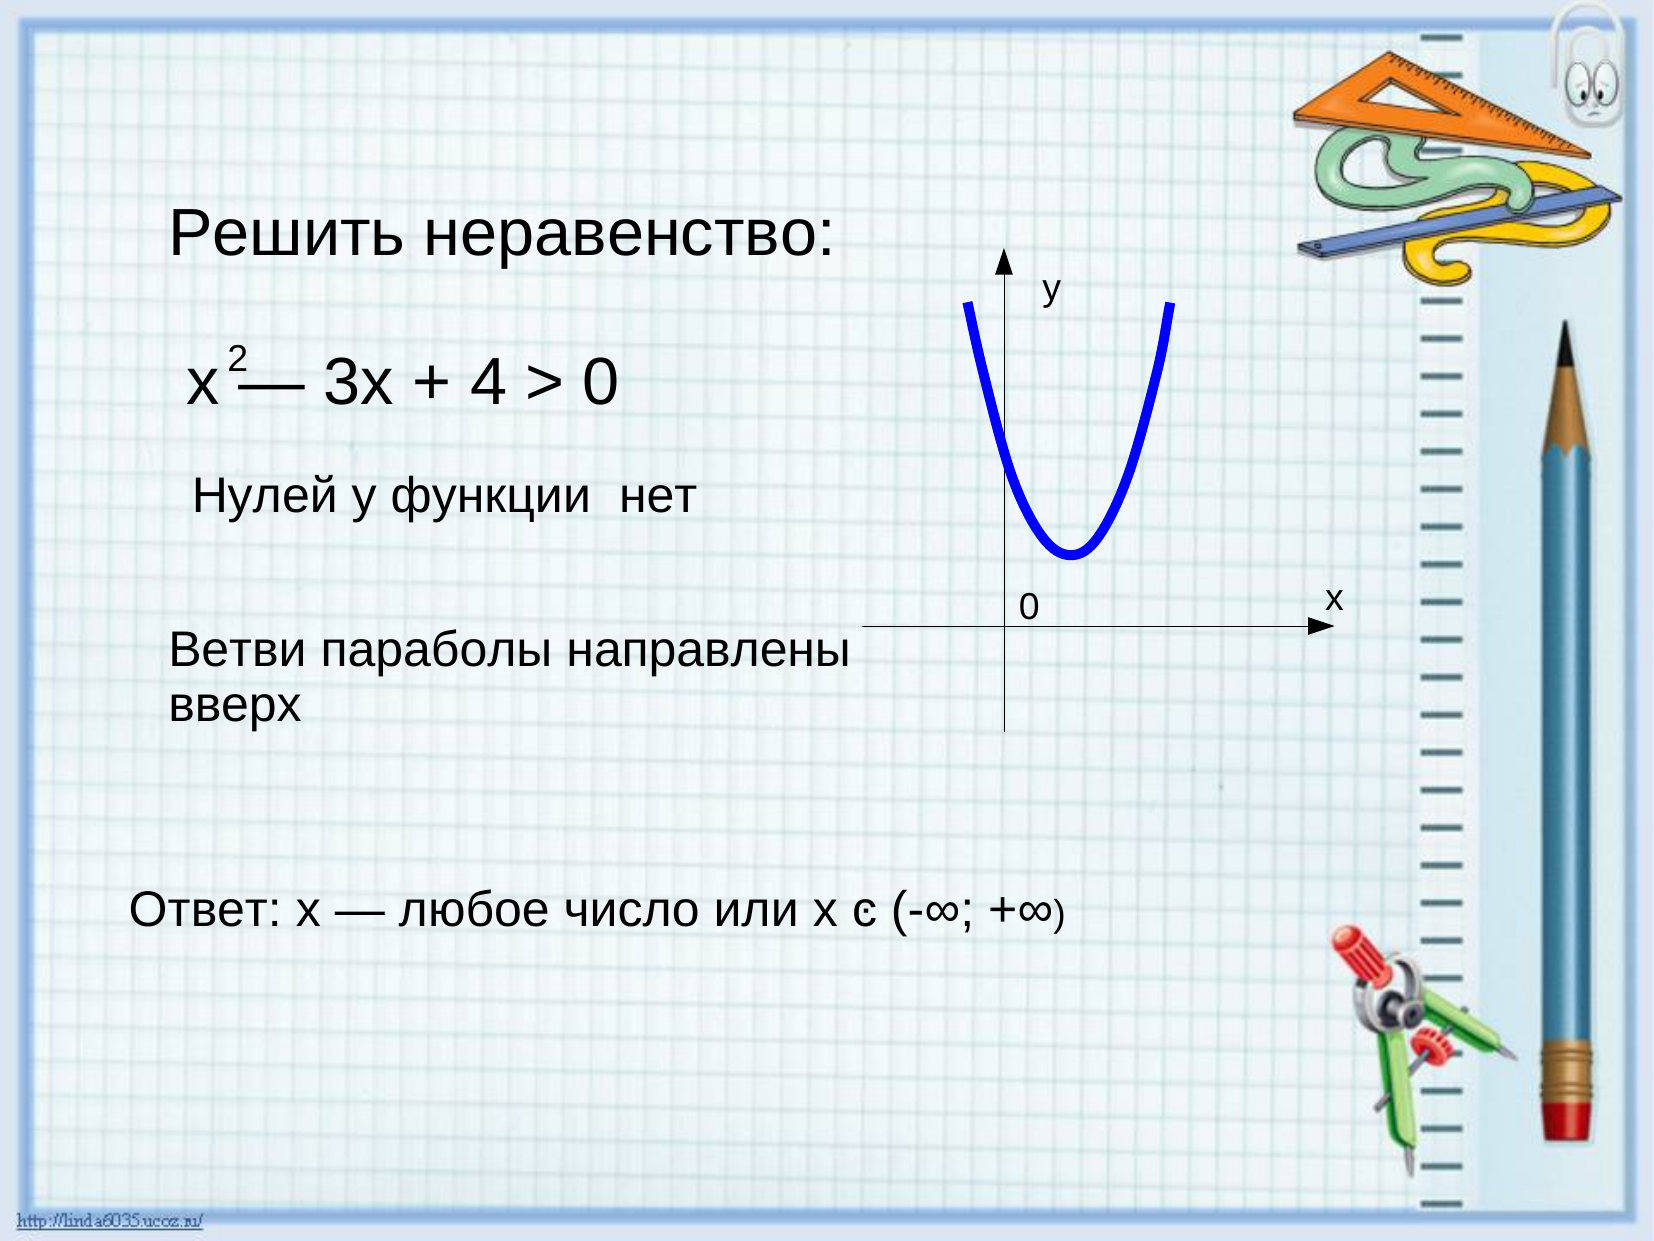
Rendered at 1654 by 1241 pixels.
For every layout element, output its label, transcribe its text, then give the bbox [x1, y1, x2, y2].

text_box Нулей у функции нет [177, 460, 713, 567]
text_box Ответ: х — любое число или х ͼ (-∞; +∞) [113, 874, 1081, 945]
text_box 2 [212, 330, 275, 402]
text_box х [1310, 569, 1359, 626]
text_box 0 [1003, 578, 1078, 648]
picture [0, 0, 1654, 1241]
text_box у [1027, 259, 1076, 317]
text_box Ветви параболы направлены вверх [153, 614, 875, 741]
text_box Решить неравенство: х — 3х + 4 > 0 [153, 188, 1134, 427]
